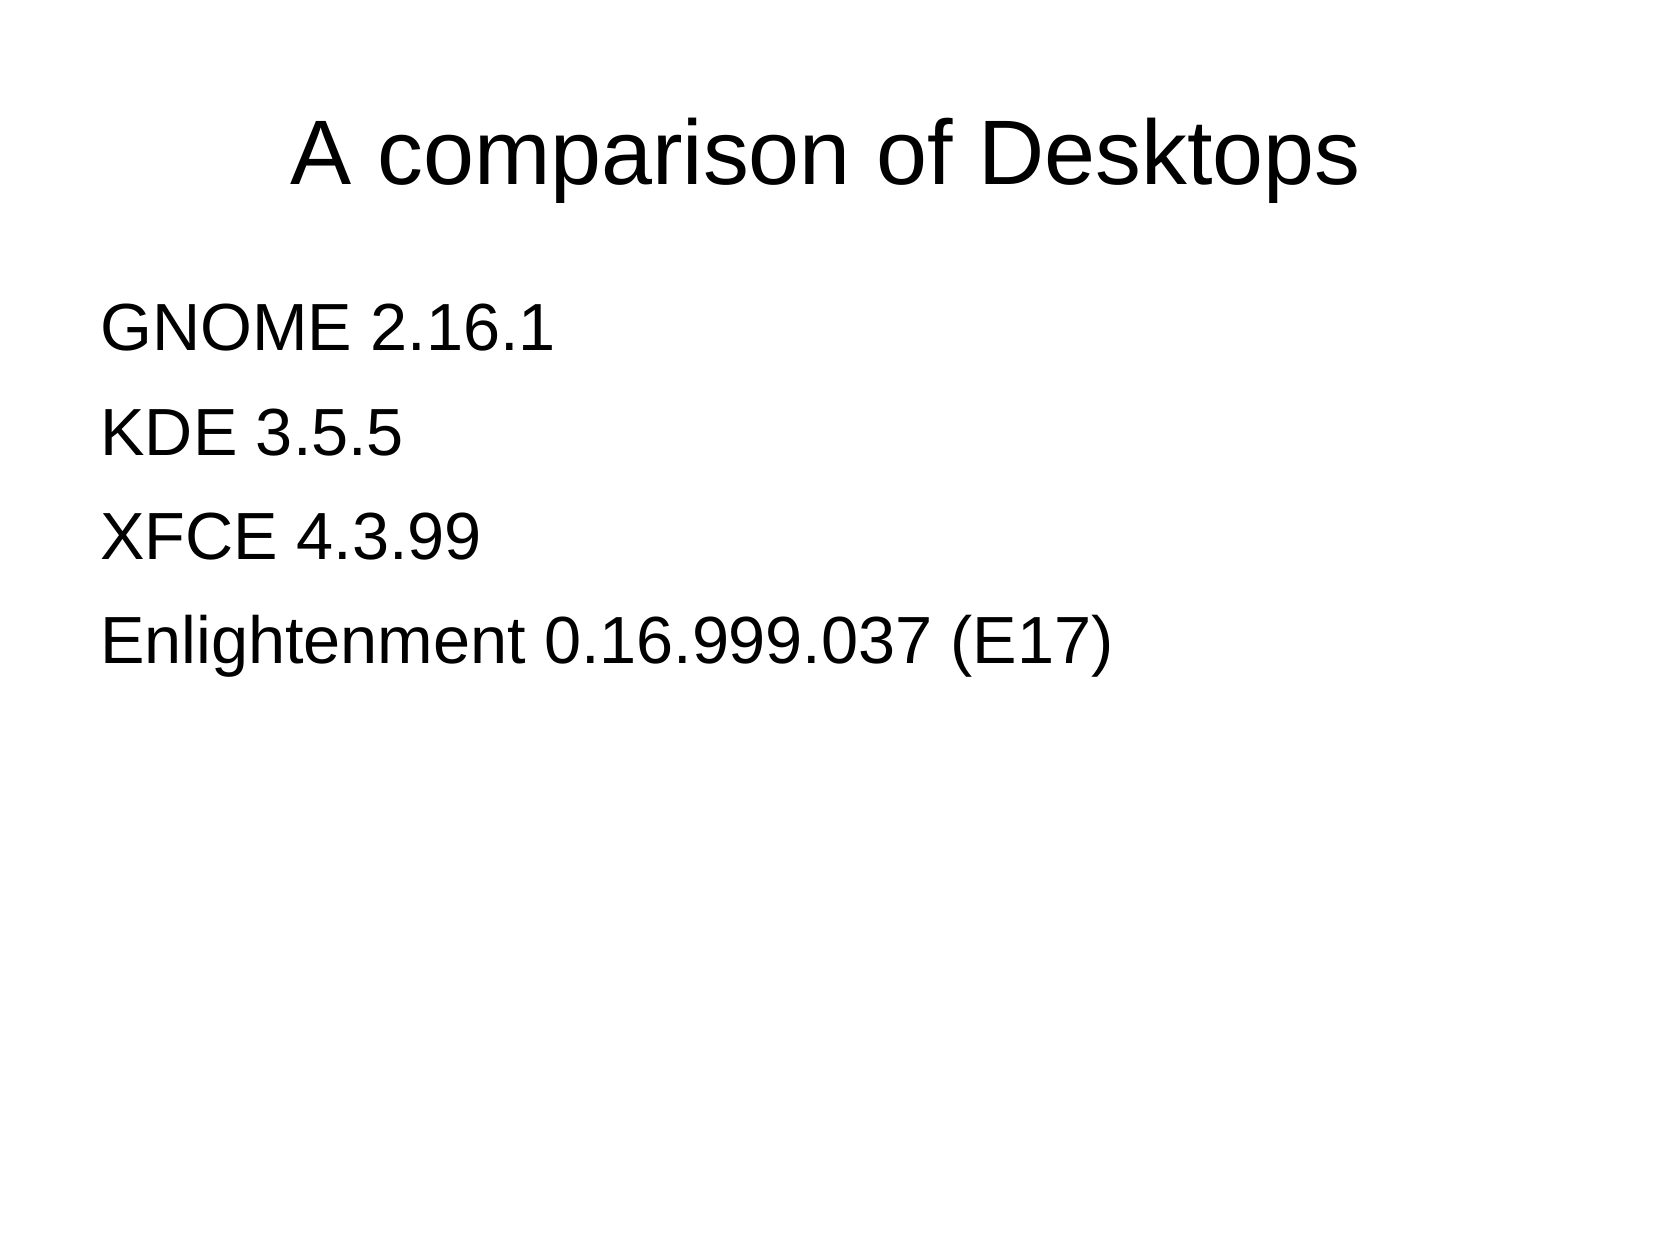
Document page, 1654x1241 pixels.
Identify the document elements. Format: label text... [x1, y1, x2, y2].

title A comparison of Desktops [82, 49, 1571, 257]
list GNOME 2.16.1 KDE 3.5.5 XFCE 4.3.99 Enlightenment 0.16.999.037 (E17) [82, 290, 1571, 1095]
